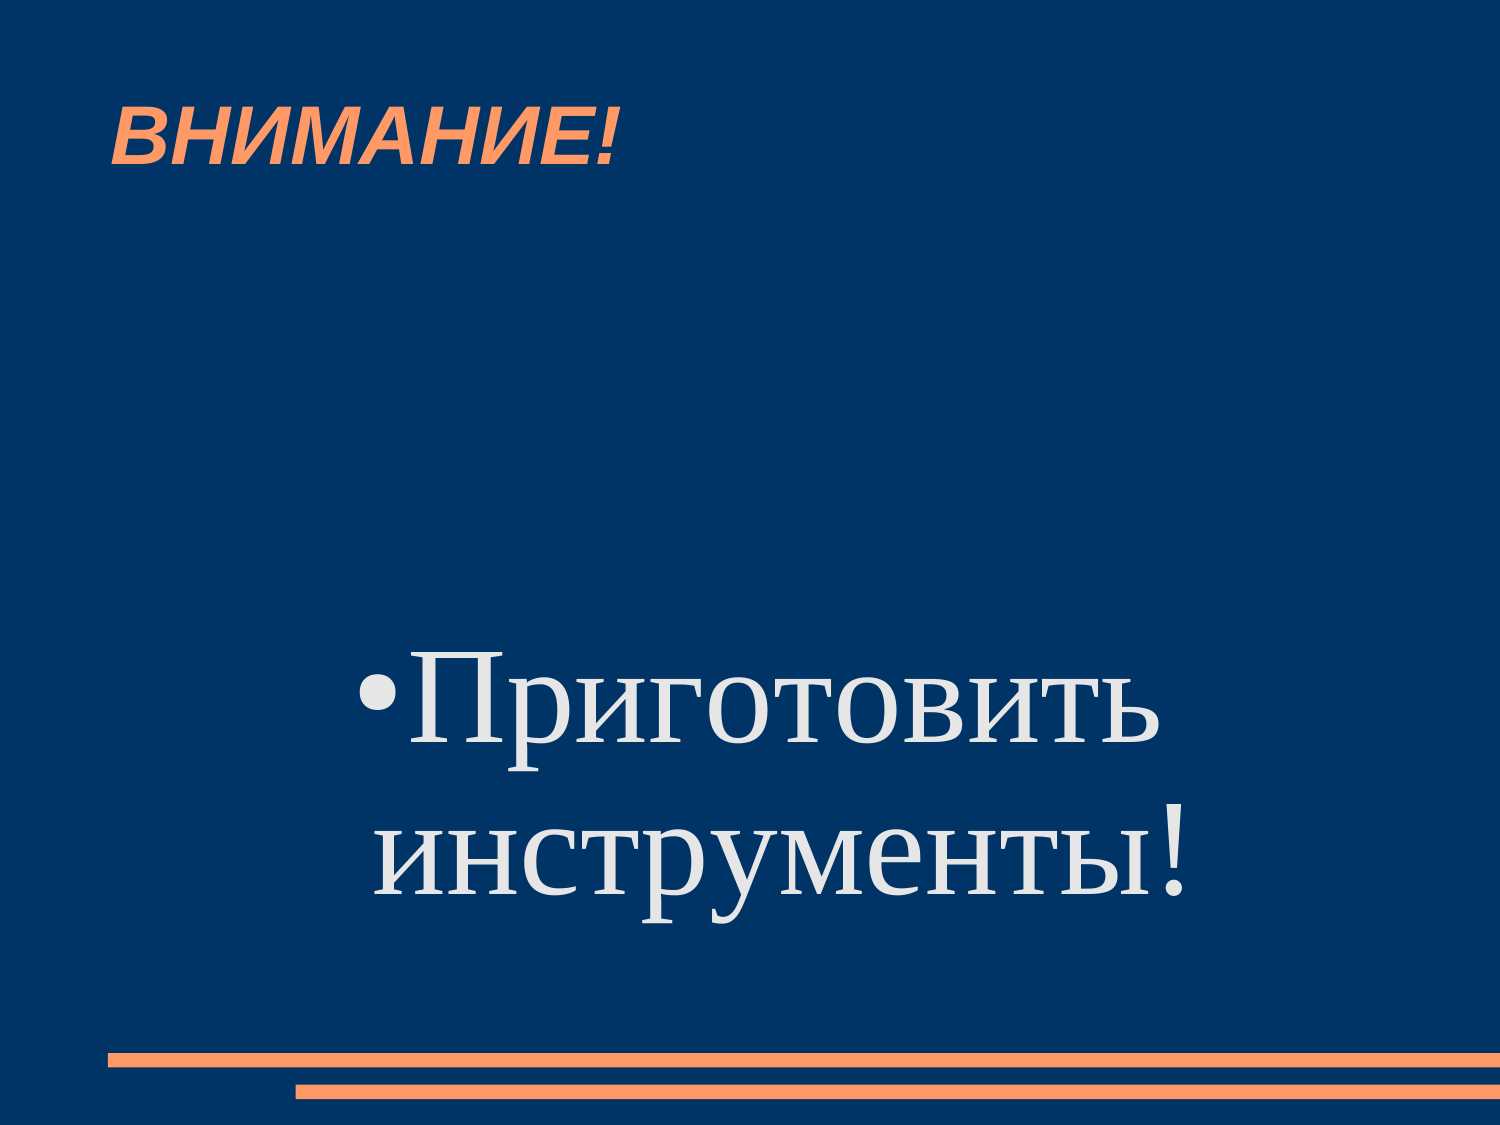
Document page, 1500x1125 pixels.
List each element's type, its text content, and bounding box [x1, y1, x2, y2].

title ВНИМАНИЕ! [110, 41, 1392, 230]
list Приготовить инструменты! [75, 620, 1425, 1006]
